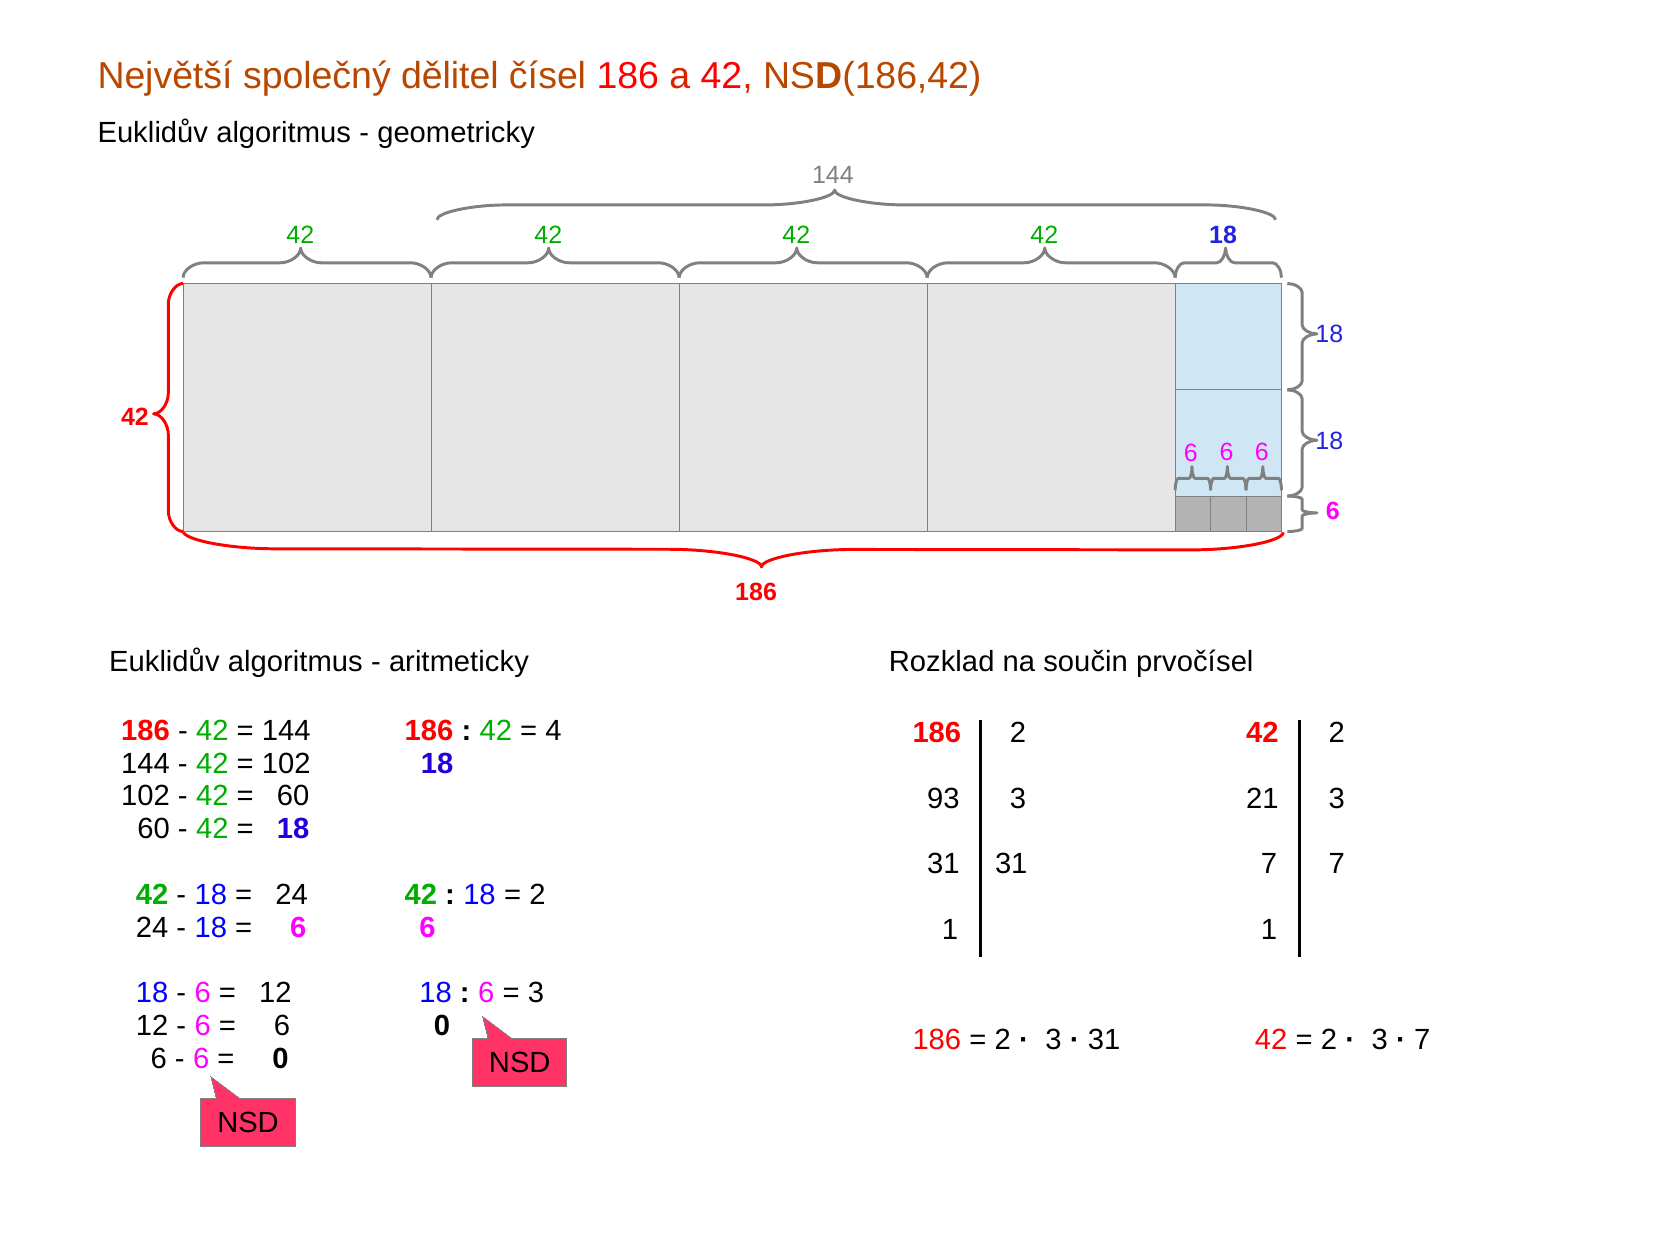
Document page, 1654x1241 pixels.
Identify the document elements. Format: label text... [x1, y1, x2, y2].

text_box [1195, 474, 1224, 478]
text_box Rozklad na součin prvočísel [874, 637, 1394, 695]
text_box Největší společný dělitel čísel 186 a 42, NSD(186,42) [82, 47, 1595, 142]
text_box Euklidův algoritmus - geometricky [82, 108, 1146, 166]
text_box 18 [1300, 312, 1359, 356]
text_box 42 [271, 213, 330, 257]
text_box x2 x3 31 [980, 708, 1063, 957]
text_box 186 [720, 570, 793, 614]
text_box 6 [1204, 430, 1240, 474]
text_box 6 [1240, 430, 1284, 474]
text_box 42 [106, 395, 164, 439]
text_box 186 - 42 = 144 144 - 42 = 102 102 - 42 = x60 060 - 42 = x18 x42 - 18 = x24 x24 - 18 = xx6 x18 - 6 = x12 x12 - 6 = xx6 xx6 - 6 = xx0 [106, 706, 355, 1086]
text_box 6 [1311, 488, 1355, 533]
text_box x2 x3 x7 [1299, 708, 1382, 957]
text_box 144 [797, 153, 869, 197]
text_box x42 x21 xx7 xx1 [1216, 708, 1300, 988]
text_box 18 [1194, 213, 1252, 258]
text_box 42 [519, 213, 578, 257]
text_box NSD [472, 1016, 567, 1087]
text_box 42 [1015, 213, 1074, 257]
text_box 186 : 42 = 4 x18 x 42 : 18 = 2 x6 x18 : 6 = 3 xx0 [389, 706, 638, 1055]
text_box 42 = 2 · 3 · 7 [1240, 1015, 1489, 1065]
text_box [1231, 474, 1260, 478]
text_box 18 [1300, 418, 1359, 462]
text_box 42 [767, 213, 826, 257]
text_box Euklidův algoritmus - aritmeticky [94, 637, 615, 695]
text_box 6 [1169, 431, 1204, 474]
text_box NSD [200, 1076, 296, 1147]
text_box [183, 283, 1282, 532]
text_box 186 x93 x31 xx1 [897, 708, 980, 955]
text_box 186 = 2 · 3 · 31 [897, 1015, 1146, 1065]
text_box [1266, 474, 1282, 478]
